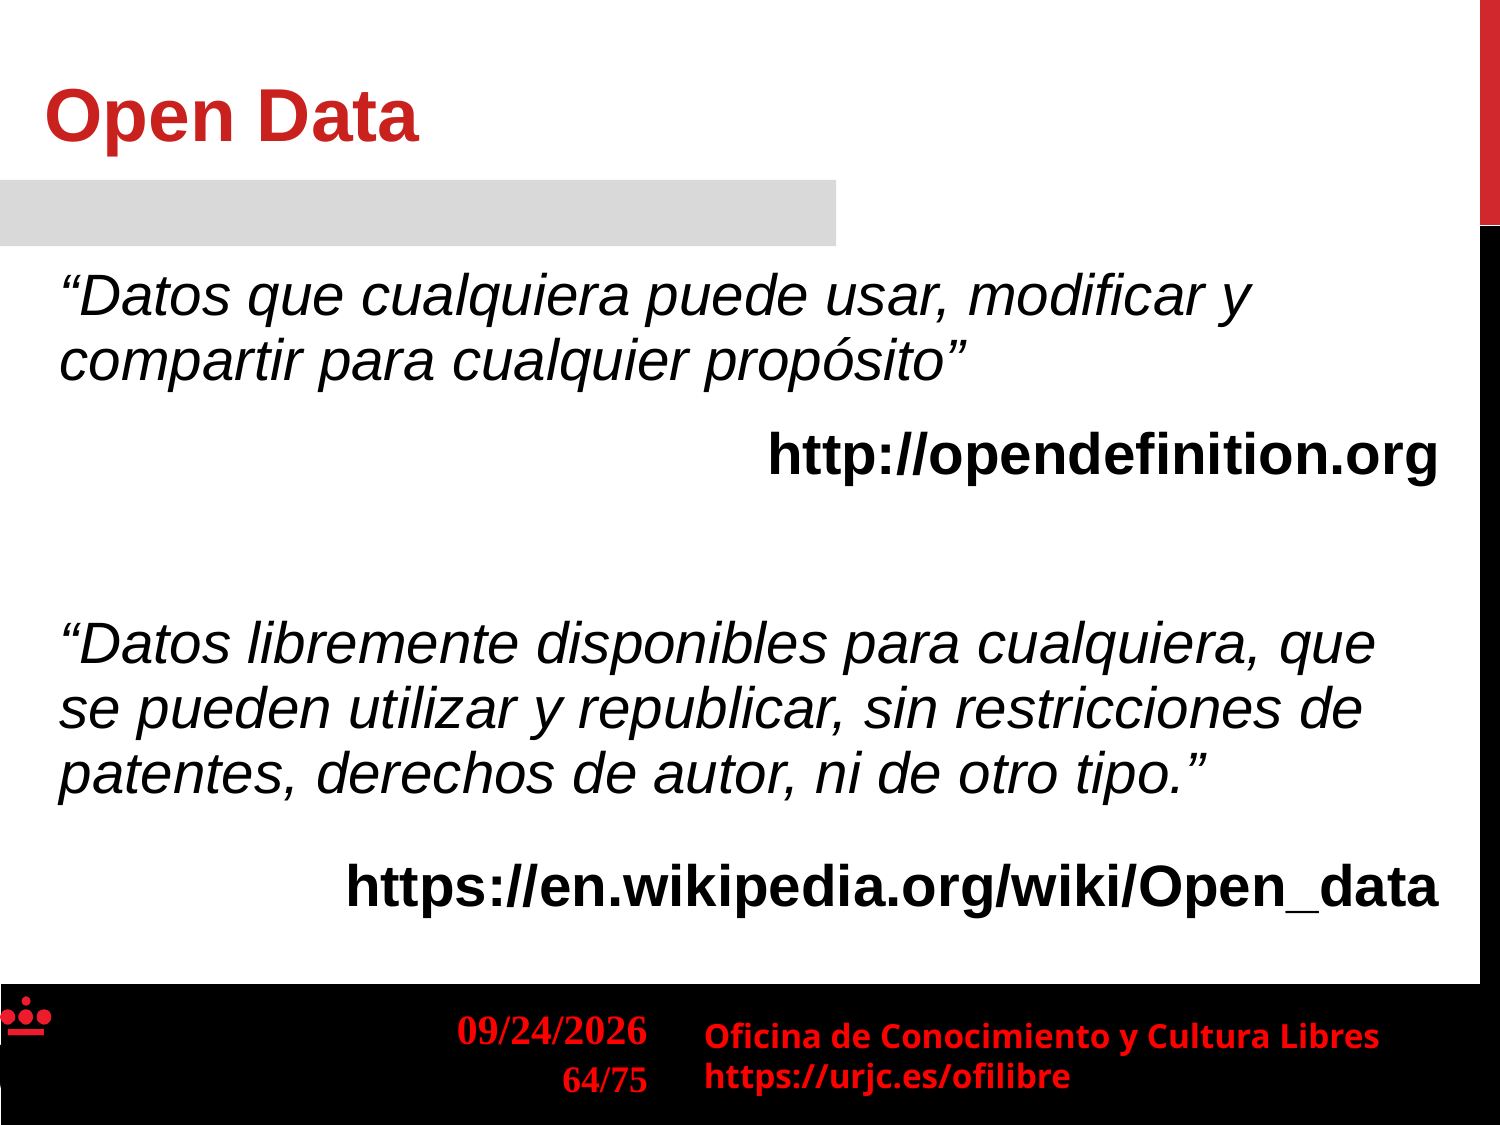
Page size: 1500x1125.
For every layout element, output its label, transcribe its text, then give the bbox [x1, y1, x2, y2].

text_box Open Data [30, 66, 1036, 249]
text_box “Datos que cualquiera puede usar, modificar y compartir para cualquier propósito” http://opendefinition.org “Datos libremente disponibles para cualquiera, que se pueden utilizar y republicar, sin restricciones de patentes, derechos de autor, ni de otro tipo.” https://en.wikipedia.org/wiki/Open_data [45, 254, 1456, 926]
title [75, 15, 1425, 172]
